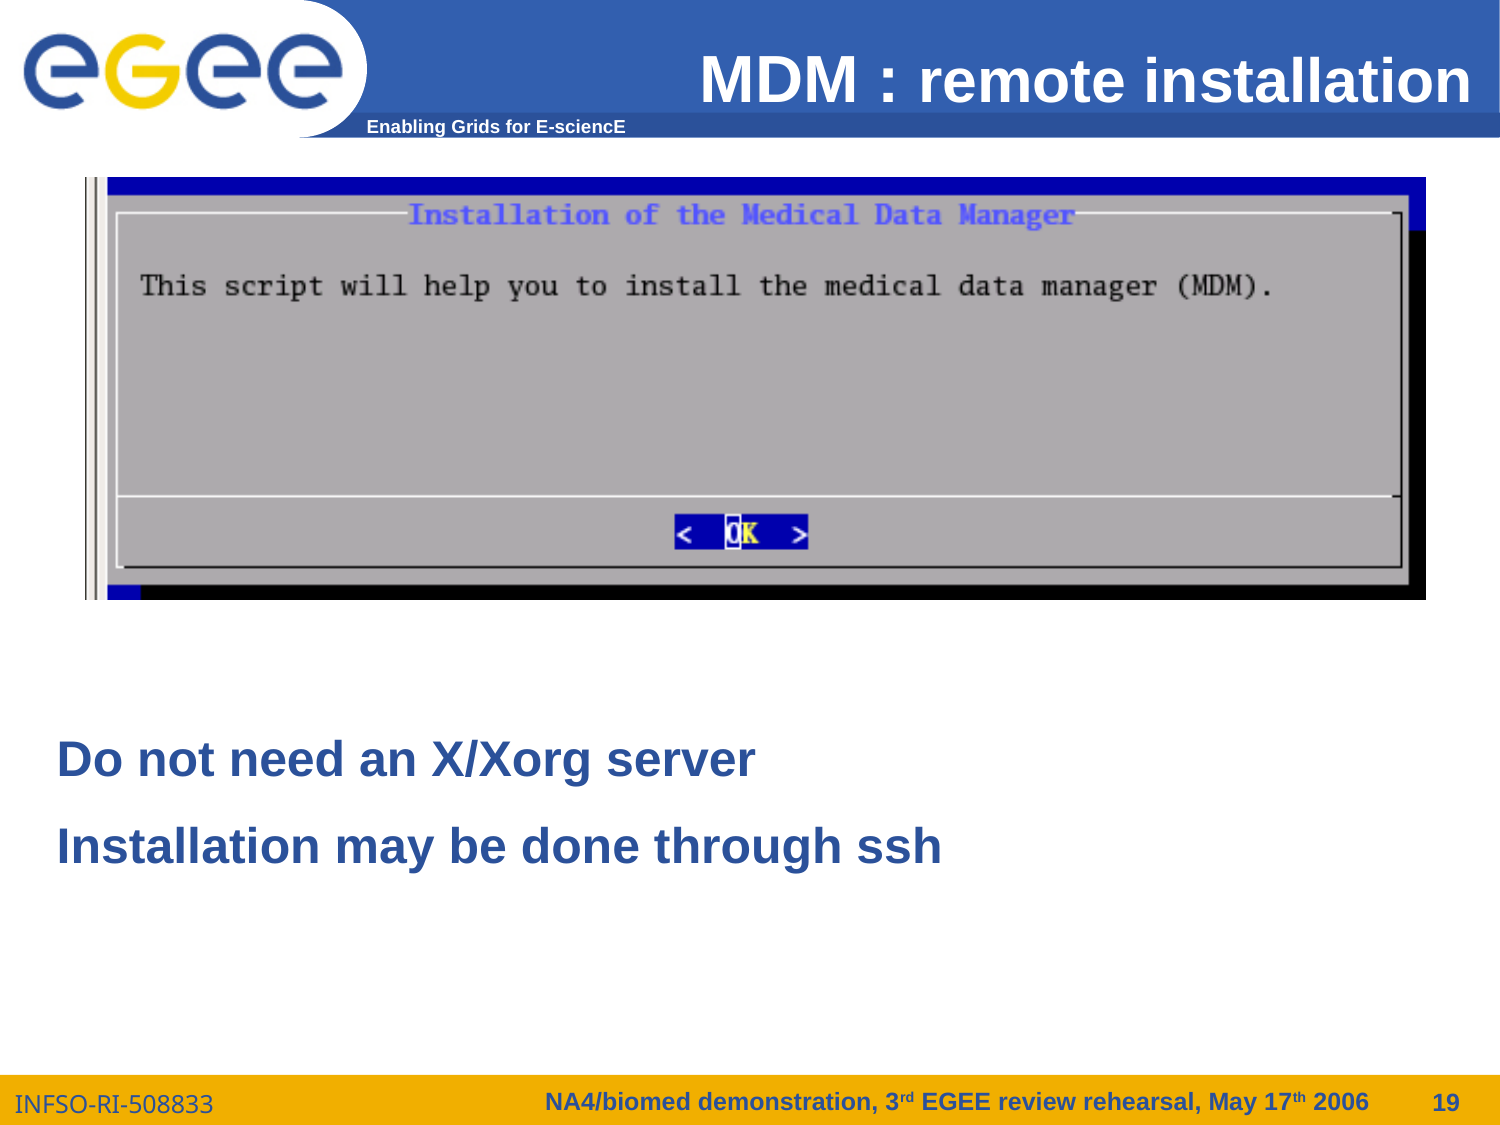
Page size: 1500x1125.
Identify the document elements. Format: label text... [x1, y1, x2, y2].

picture [85, 177, 1426, 601]
picture [18, 30, 349, 112]
list Do not need an X/Xorg server Installation may be done through ssh [56, 712, 1426, 1050]
title MDM : remote installation [369, 10, 1474, 124]
